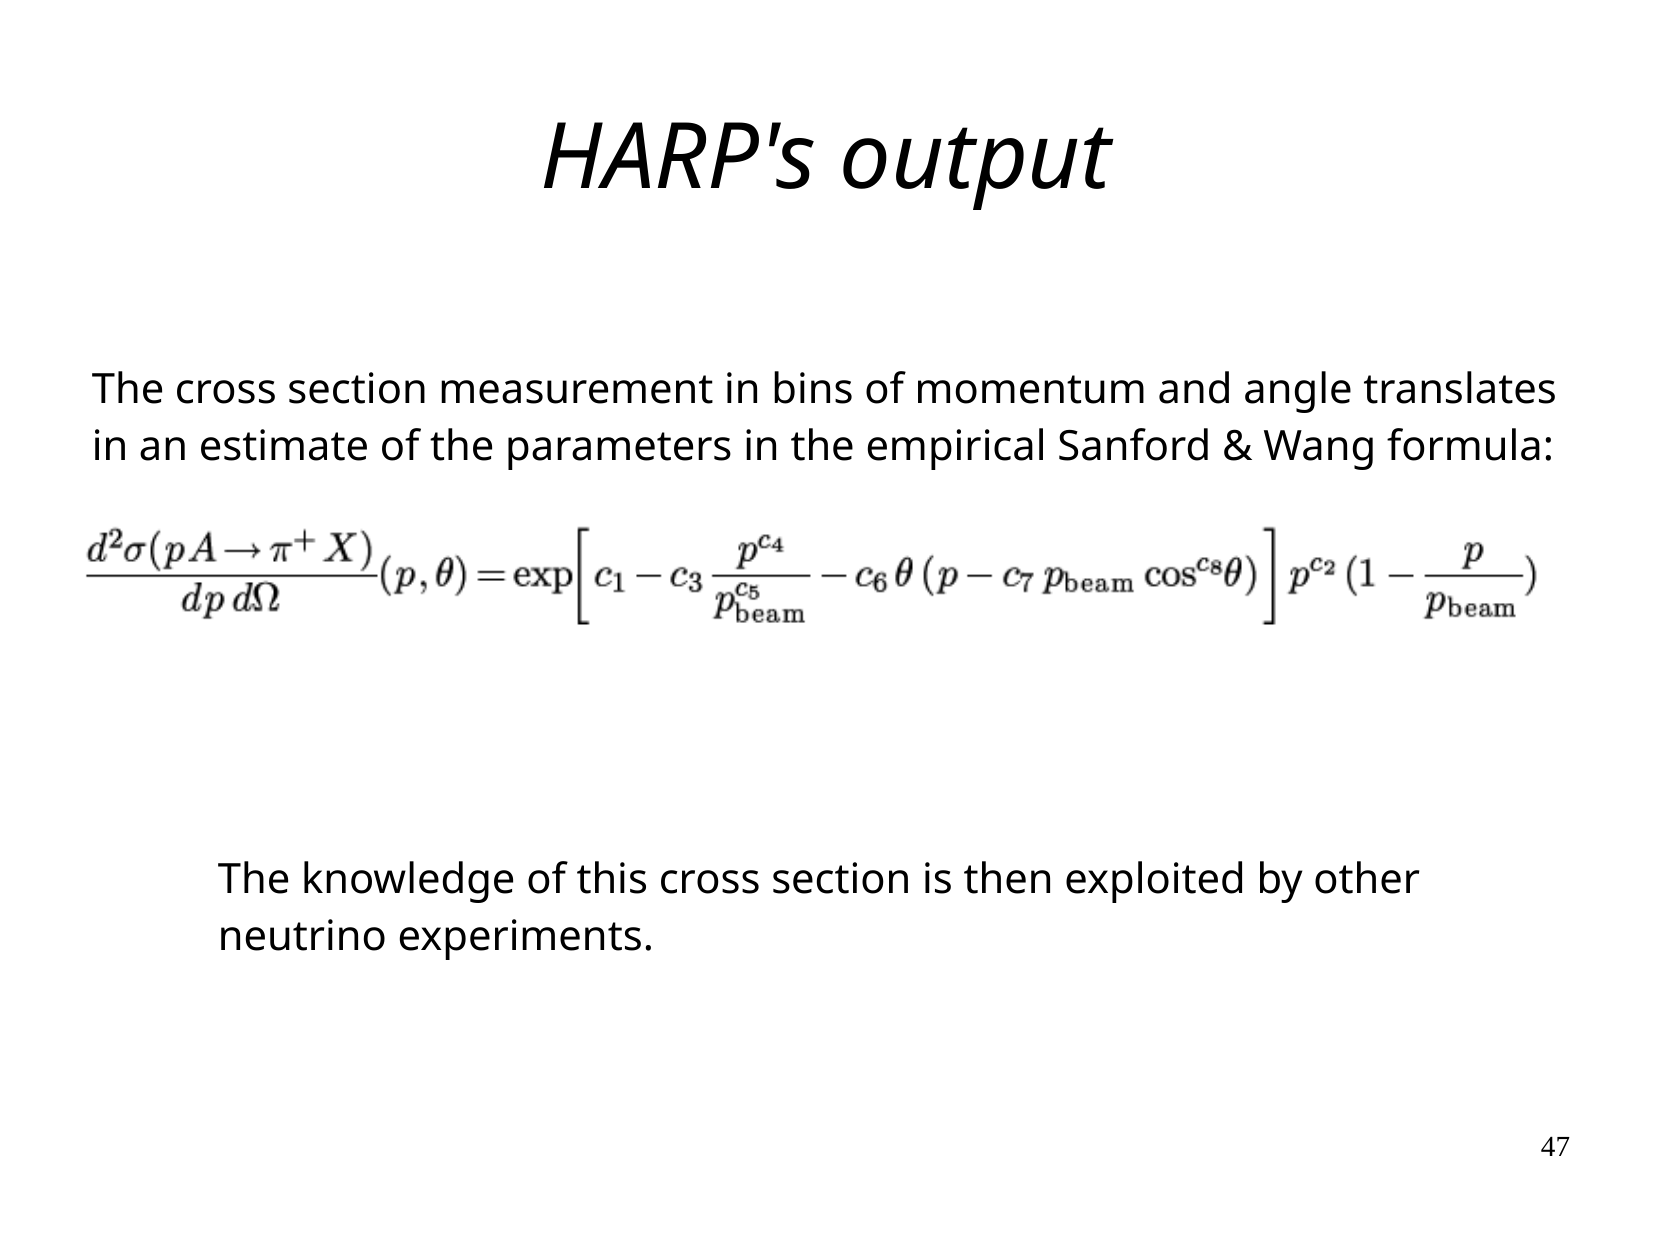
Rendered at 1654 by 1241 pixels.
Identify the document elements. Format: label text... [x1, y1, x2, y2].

title HARP's output [82, 56, 1571, 250]
picture [66, 497, 1567, 665]
text_box The knowledge of this cross section is then exploited by other neutrino experiments. [203, 841, 1524, 957]
text_box The cross section measurement in bins of momentum and angle translates in an estimate of the parameters in the empirical Sanford & Wang formula: [77, 351, 1488, 467]
